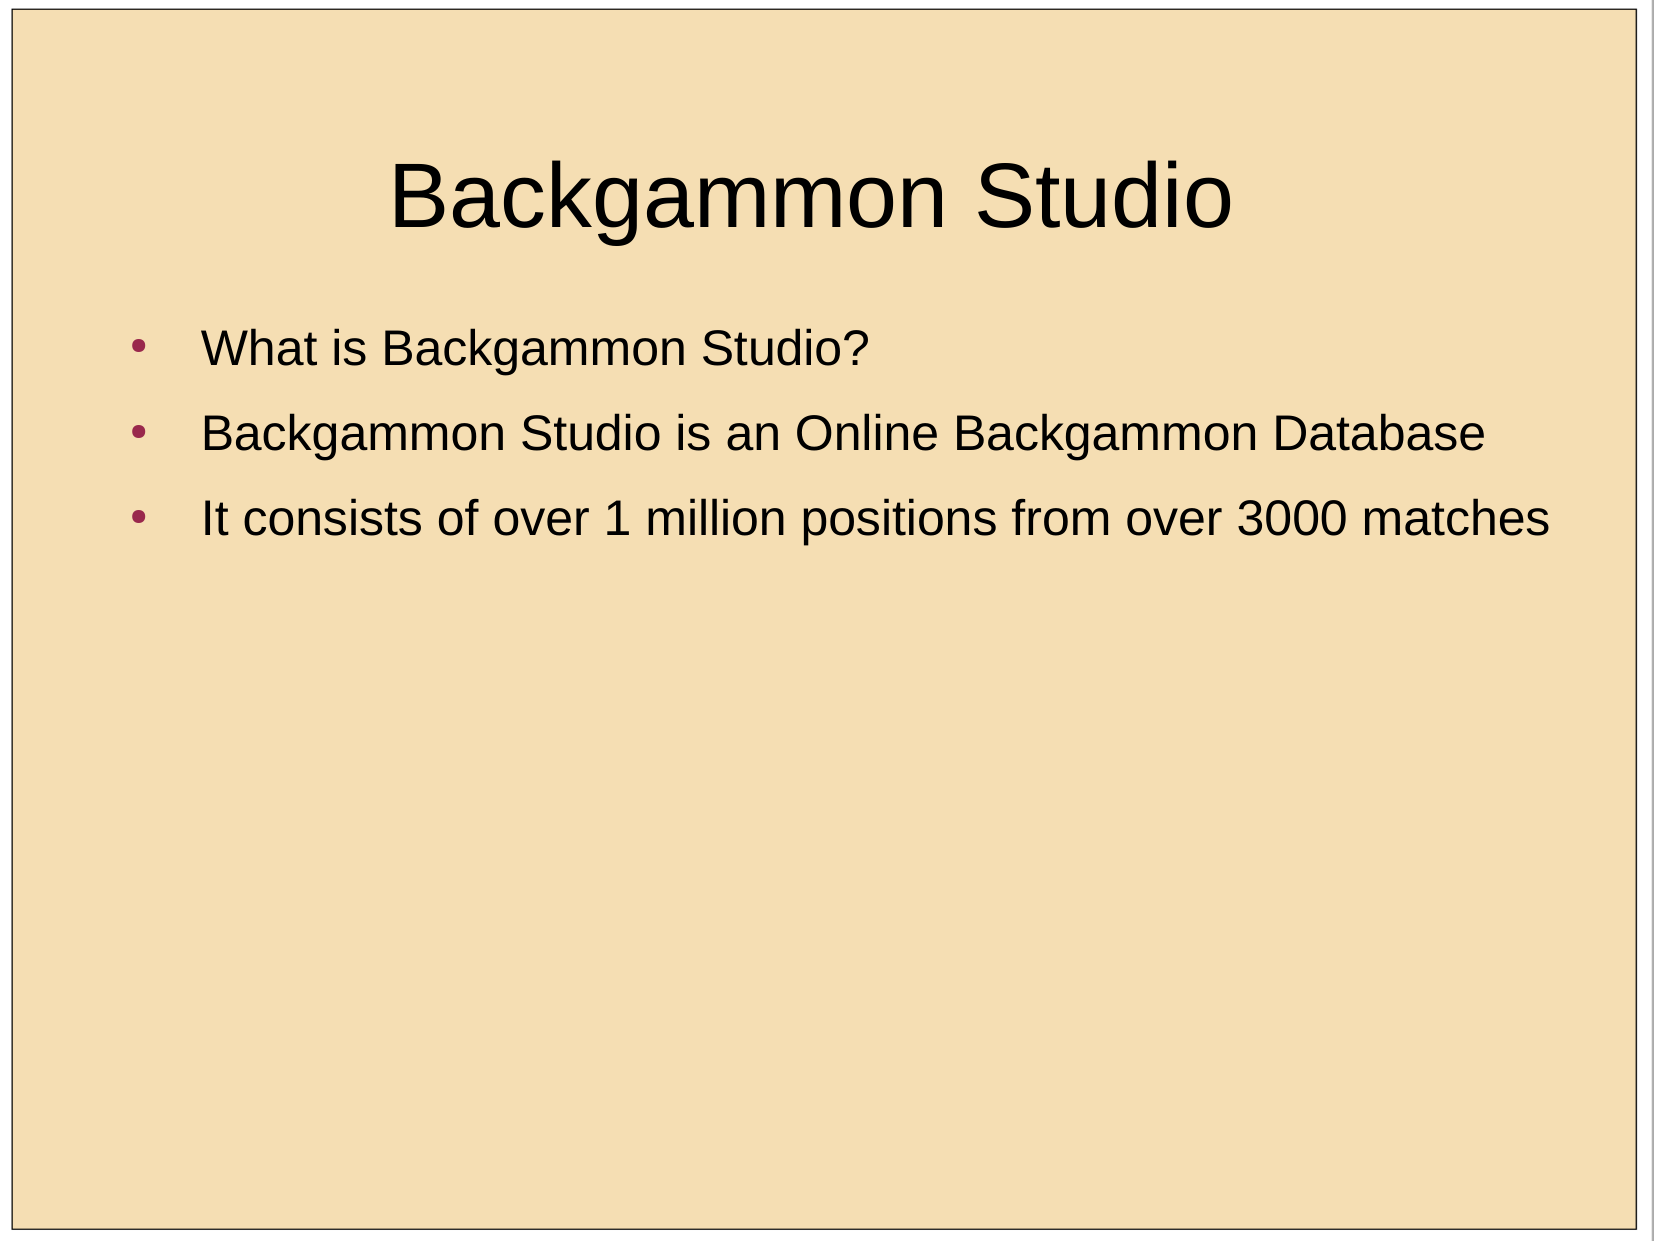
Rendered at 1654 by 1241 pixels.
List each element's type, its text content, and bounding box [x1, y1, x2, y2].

picture [0, 0, 1654, 1241]
list What is Backgammon Studio? Backgammon Studio is an Online Backgammon Database It consists of over 1 million positions from over 3000 matches [118, 319, 1571, 945]
title Backgammon Studio [118, 112, 1506, 281]
